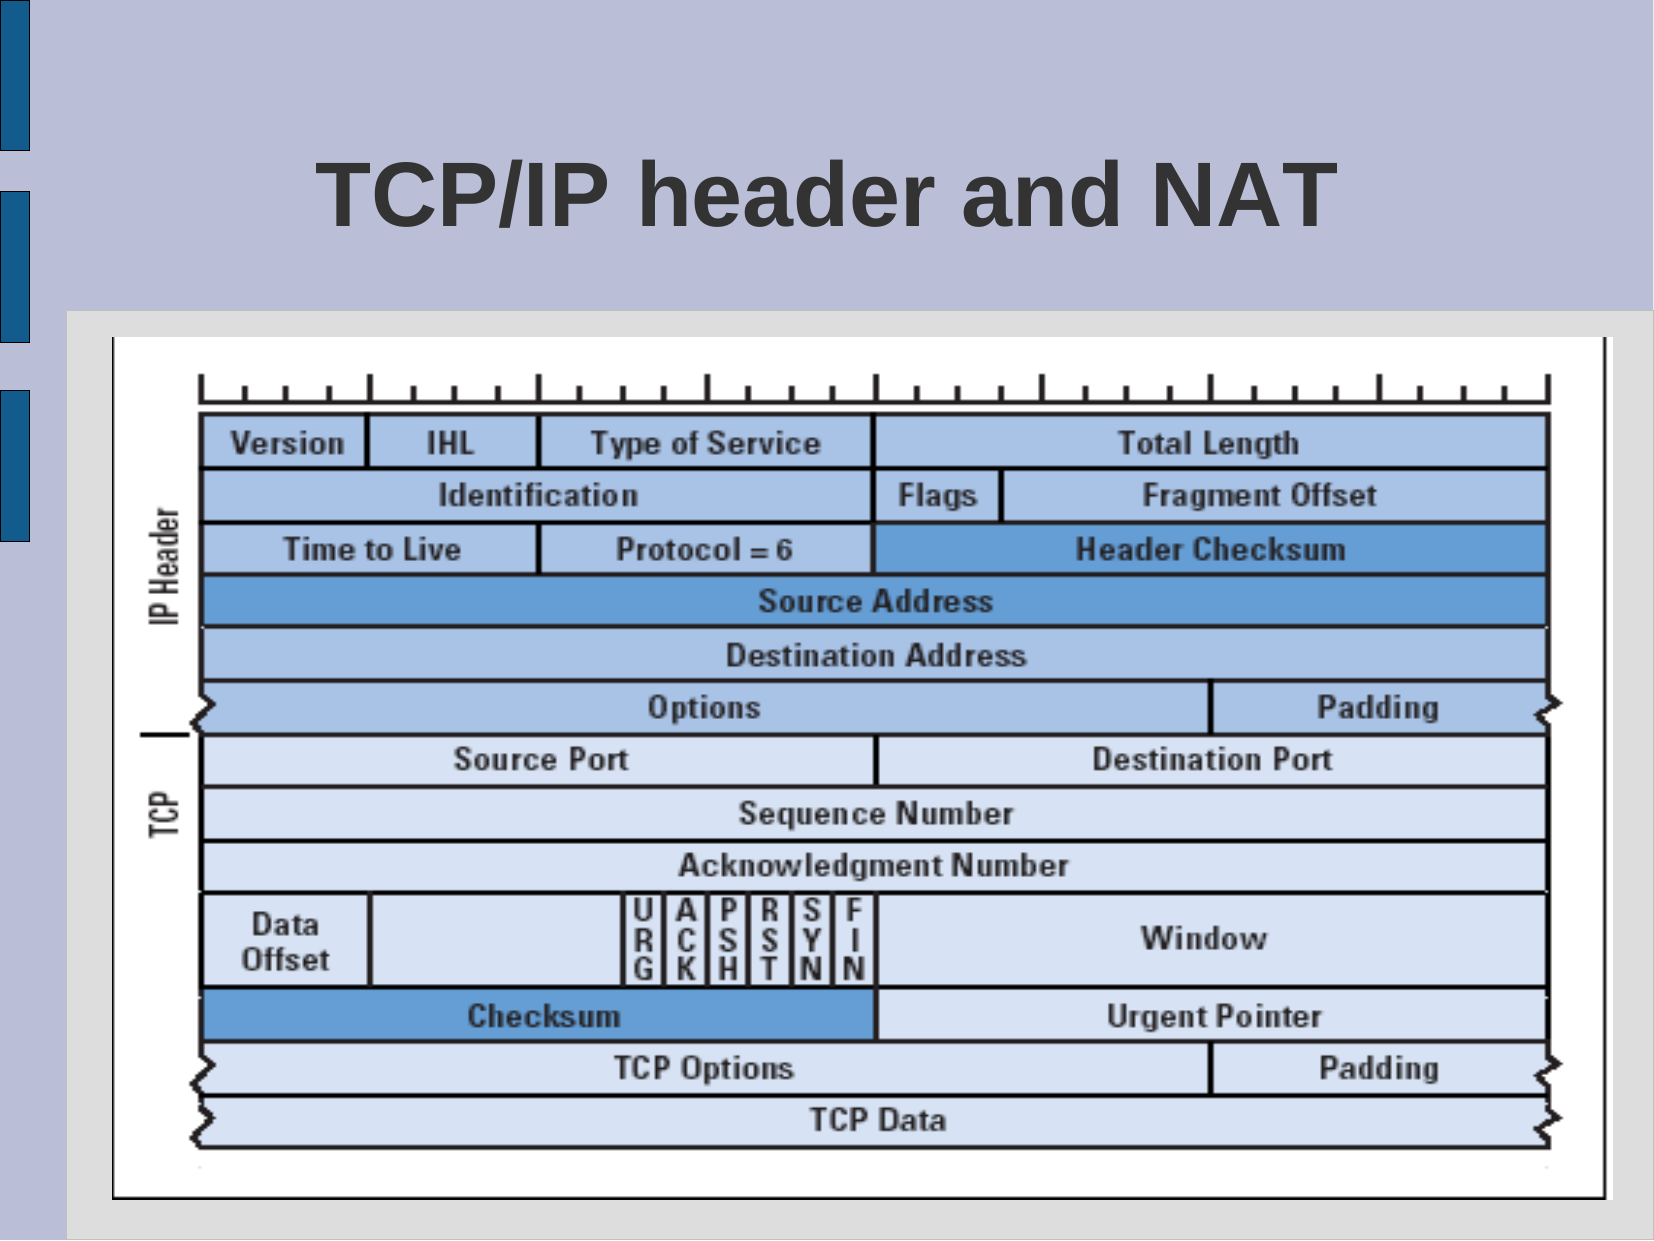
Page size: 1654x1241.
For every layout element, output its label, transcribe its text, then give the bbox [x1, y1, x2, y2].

picture [112, 337, 1613, 1200]
title TCP/IP header and NAT [121, 91, 1534, 299]
